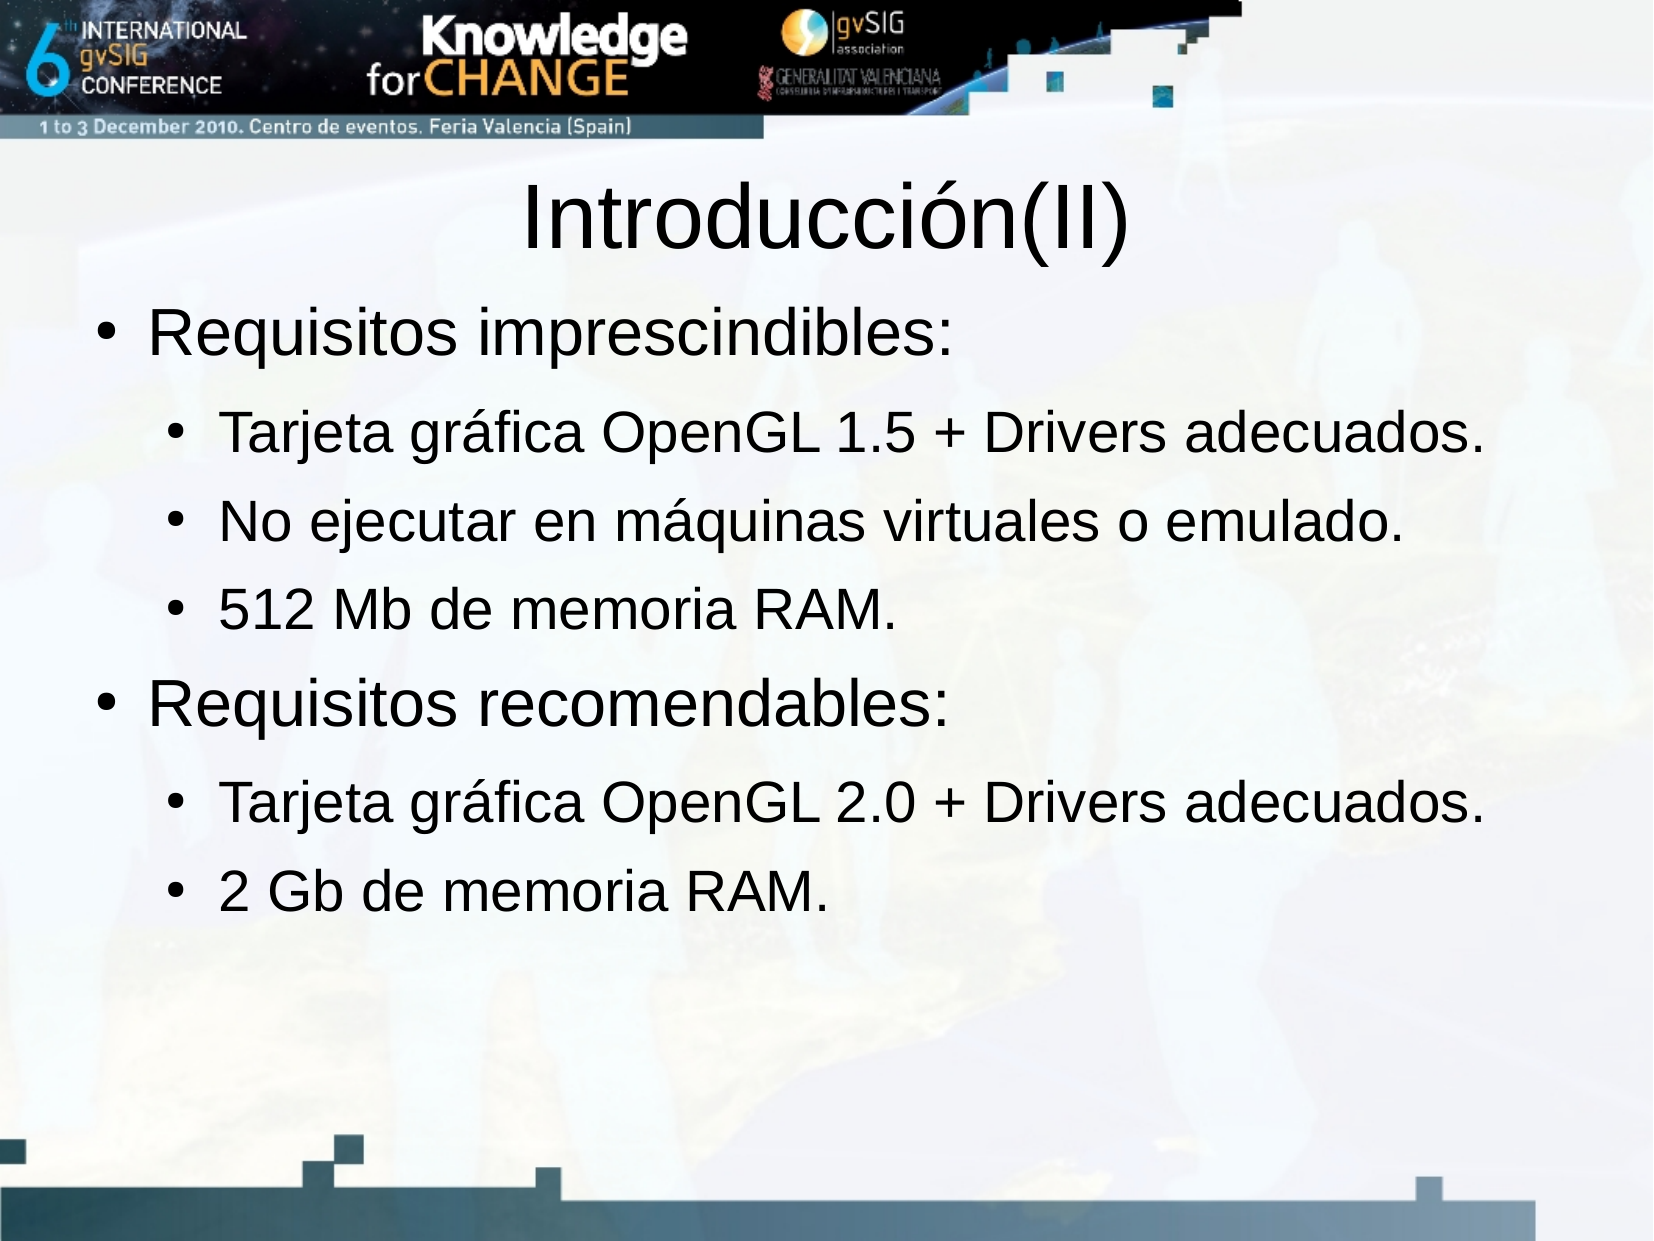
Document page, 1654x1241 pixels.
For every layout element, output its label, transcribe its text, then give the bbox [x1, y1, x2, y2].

picture [0, 0, 1653, 1241]
list Requisitos imprescindibles: Tarjeta gráfica OpenGL 1.5 + Drivers adecuados. No ejecutar en máquinas virtuales o emulado. 512 Mb de memoria RAM. Requisitos recomendables: Tarjeta gráfica OpenGL 2.0 + Drivers adecuados. 2 Gb de memoria RAM. [76, 295, 1565, 1114]
title Introducción(II) [82, 165, 1571, 269]
